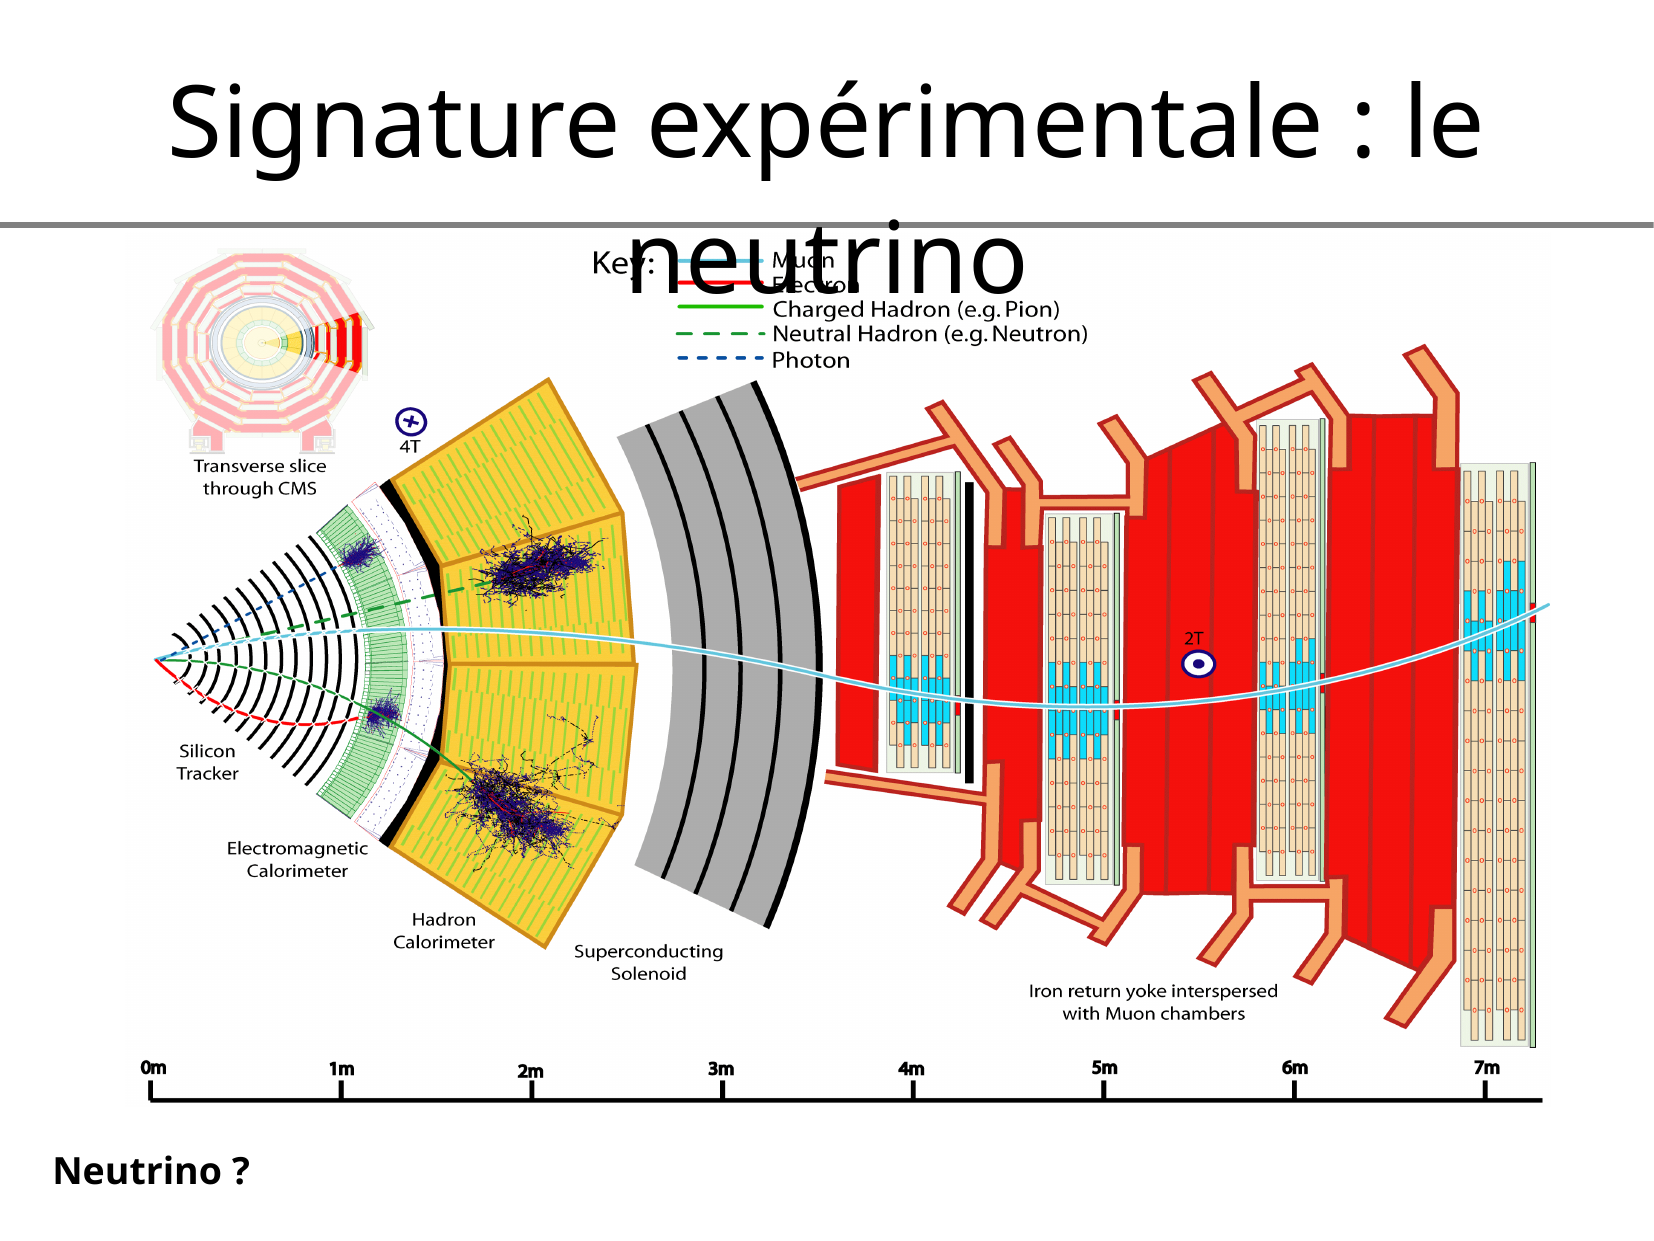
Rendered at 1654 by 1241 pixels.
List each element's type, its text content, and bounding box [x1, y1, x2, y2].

text_box [125, 232, 1551, 1107]
text_box Neutrino ? [37, 1136, 1613, 1196]
text_box Signature expérimentale : le neutrino [0, 43, 1654, 173]
